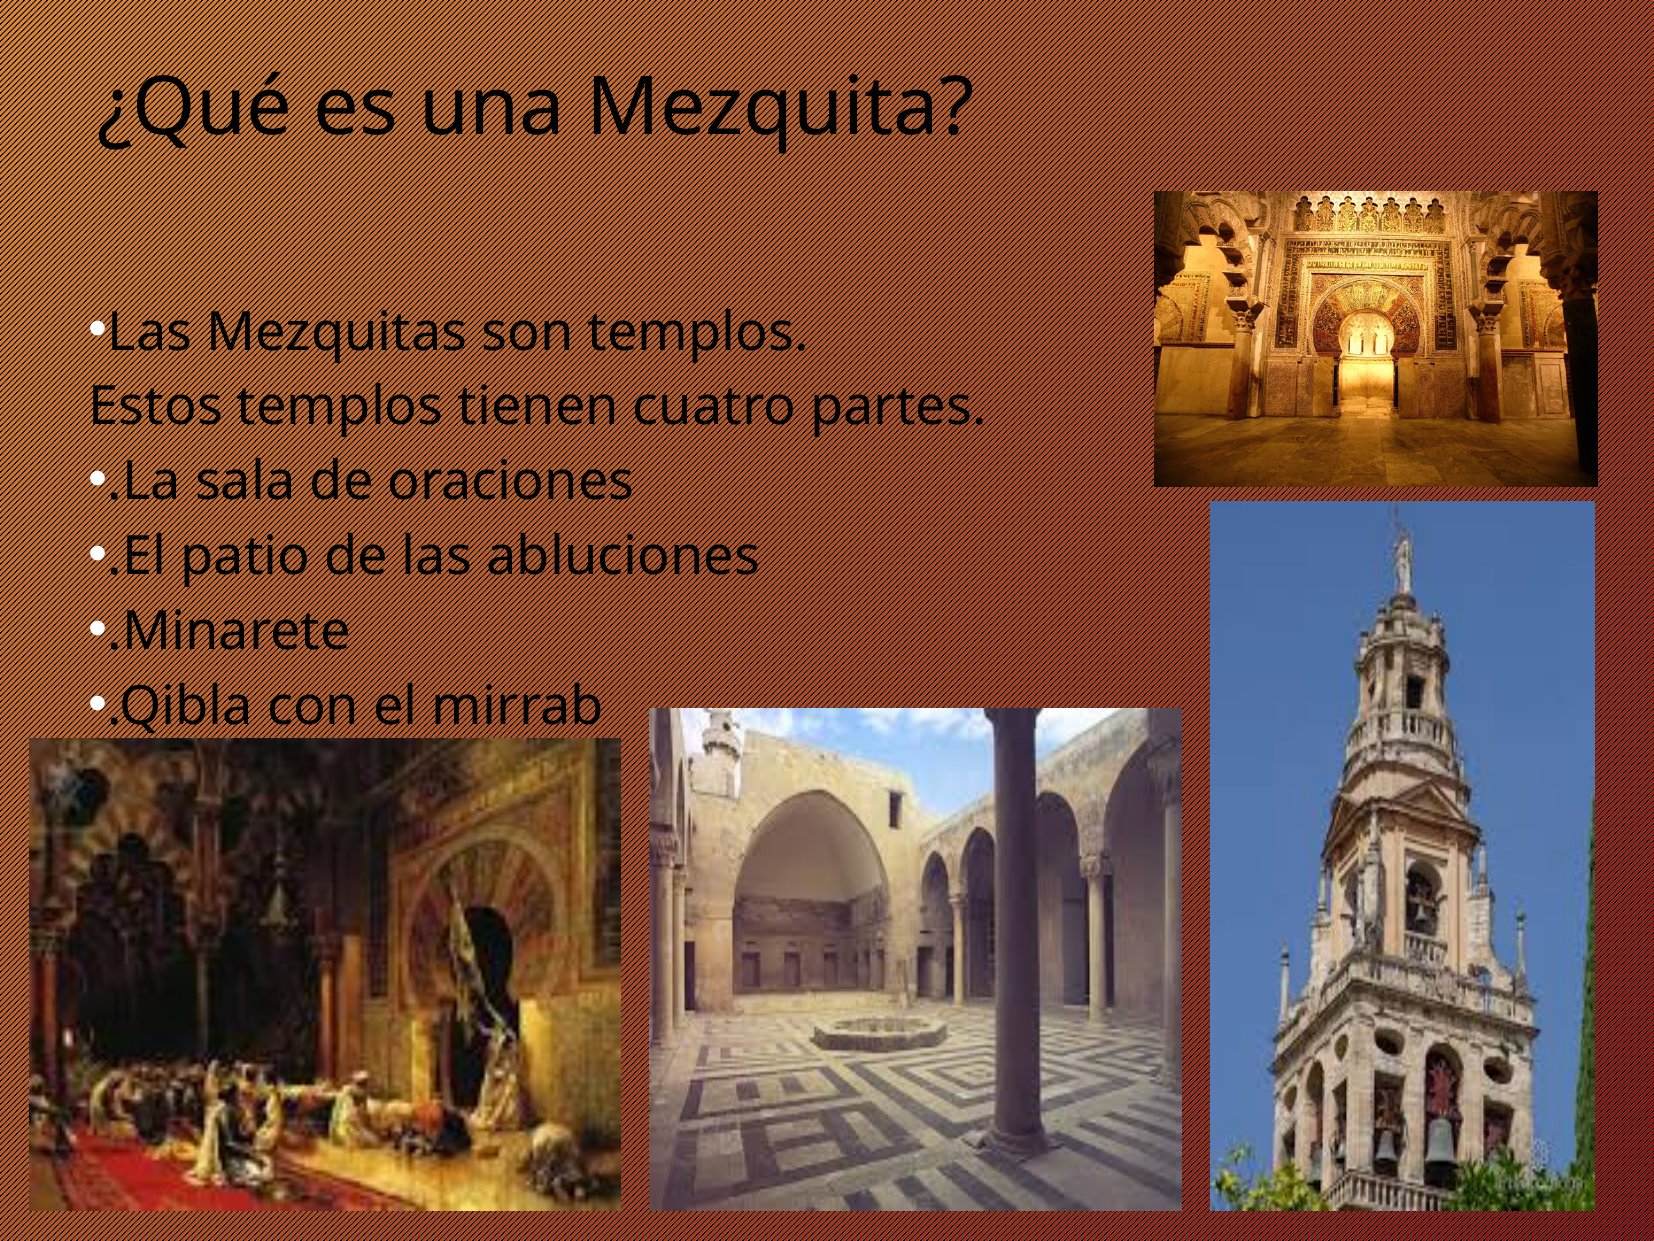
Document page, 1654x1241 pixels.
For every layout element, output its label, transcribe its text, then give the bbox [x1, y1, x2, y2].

text_box Las Mezquitas son templos. Estos templos tienen cuatro partes. .La sala de oraciones .El patio de las abluciones .Minarete .Qibla con el mirrab [88, 286, 1654, 1127]
text_box ¿Qué es una Mezquita? [82, 56, 1571, 249]
picture [0, 0, 1654, 1241]
